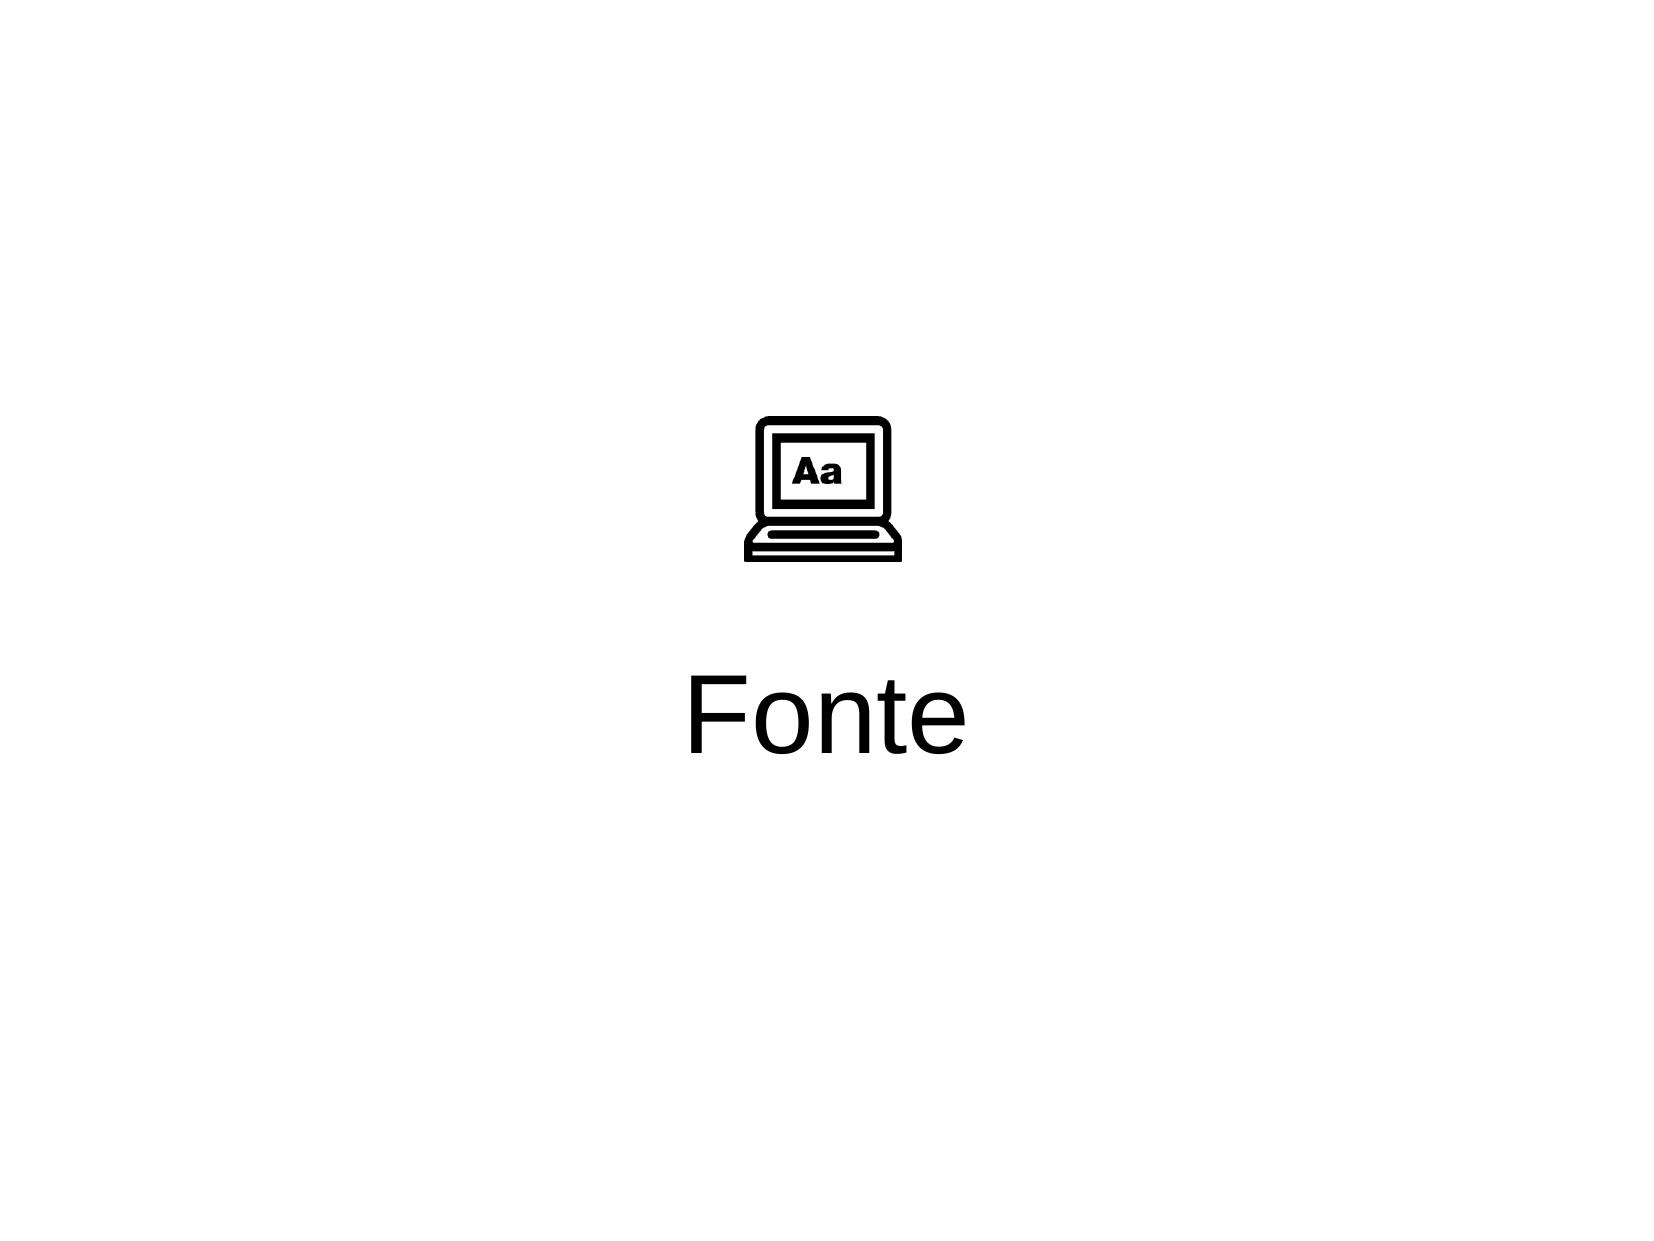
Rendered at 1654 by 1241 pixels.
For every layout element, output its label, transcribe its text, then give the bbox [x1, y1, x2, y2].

picture [744, 416, 902, 562]
title Fonte [11, 608, 1642, 816]
